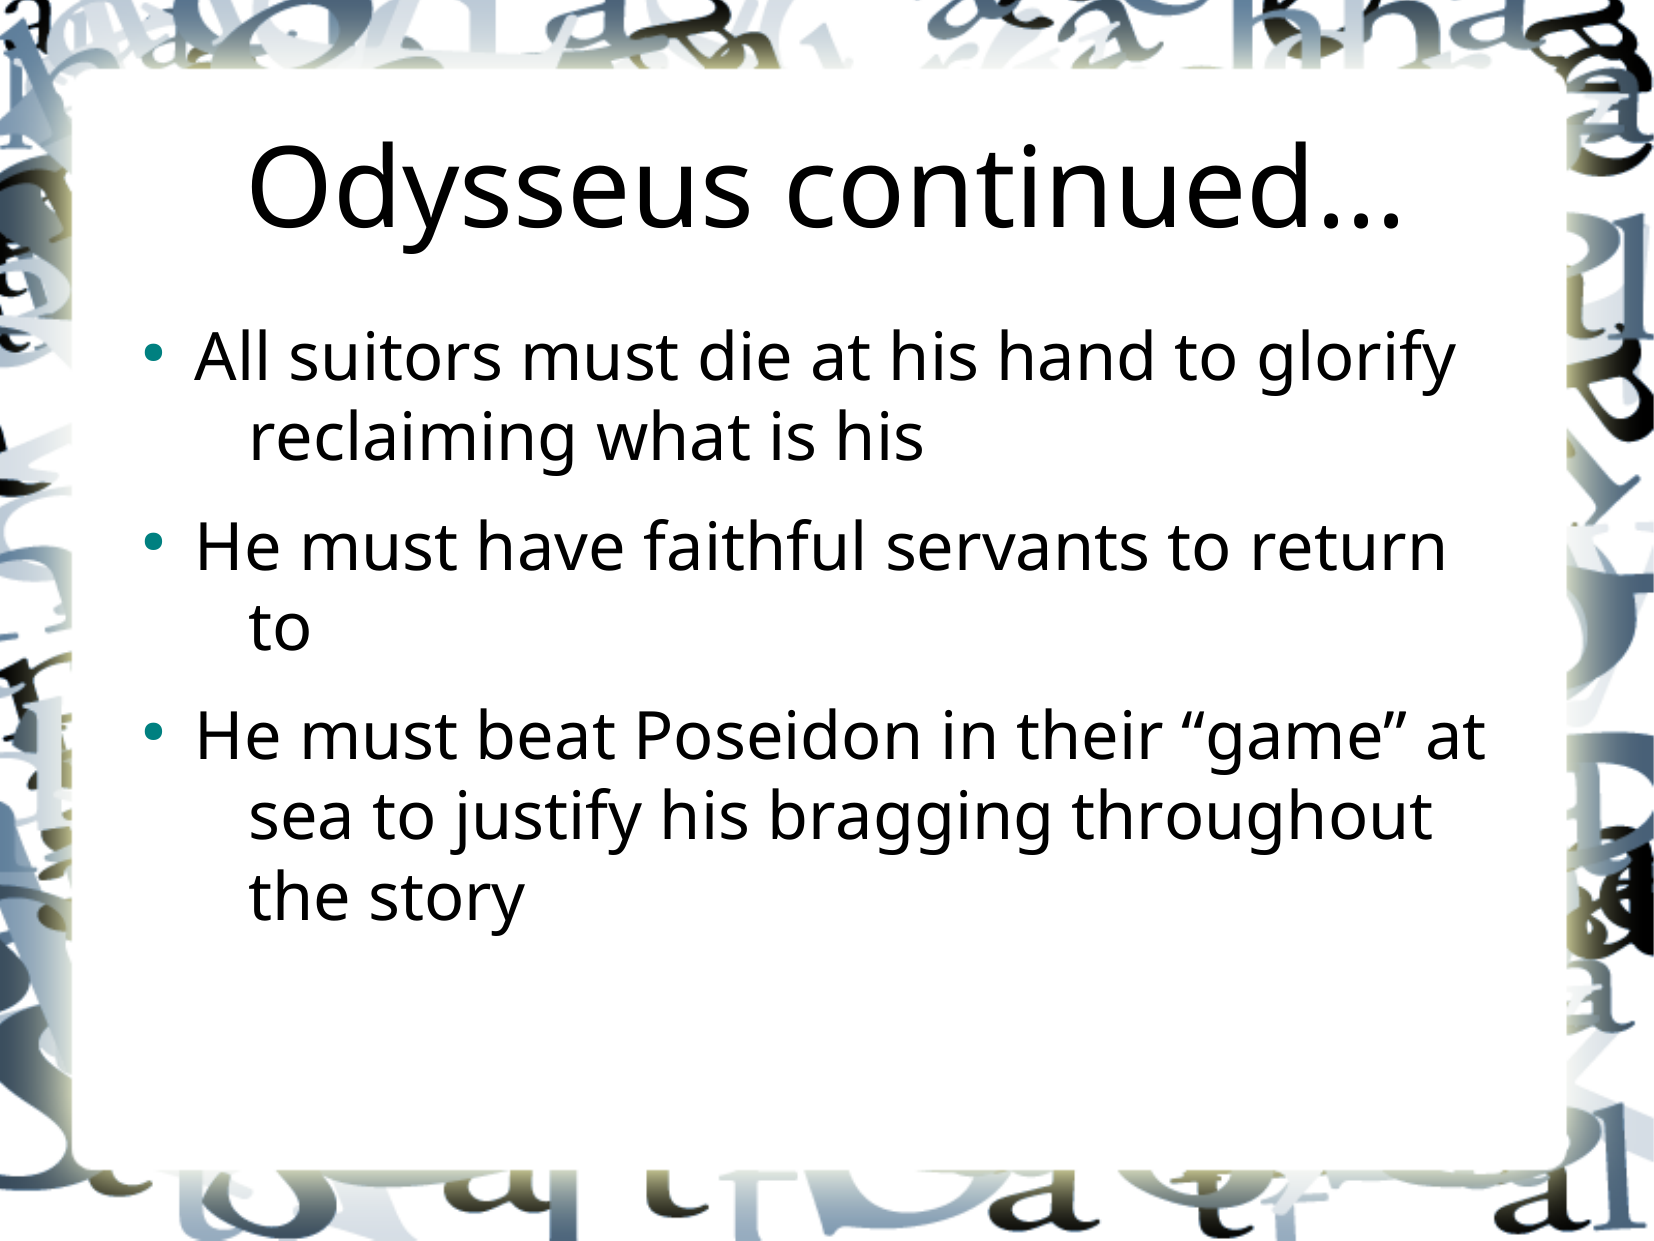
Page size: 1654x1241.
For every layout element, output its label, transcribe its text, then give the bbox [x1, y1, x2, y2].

title Odysseus continued... [82, 86, 1571, 279]
list All suitors must die at his hand to glorify reclaiming what is his He must have faithful servants to return to He must beat Poseidon in their “game” at sea to justify his bragging throughout the story [106, 313, 1530, 1013]
